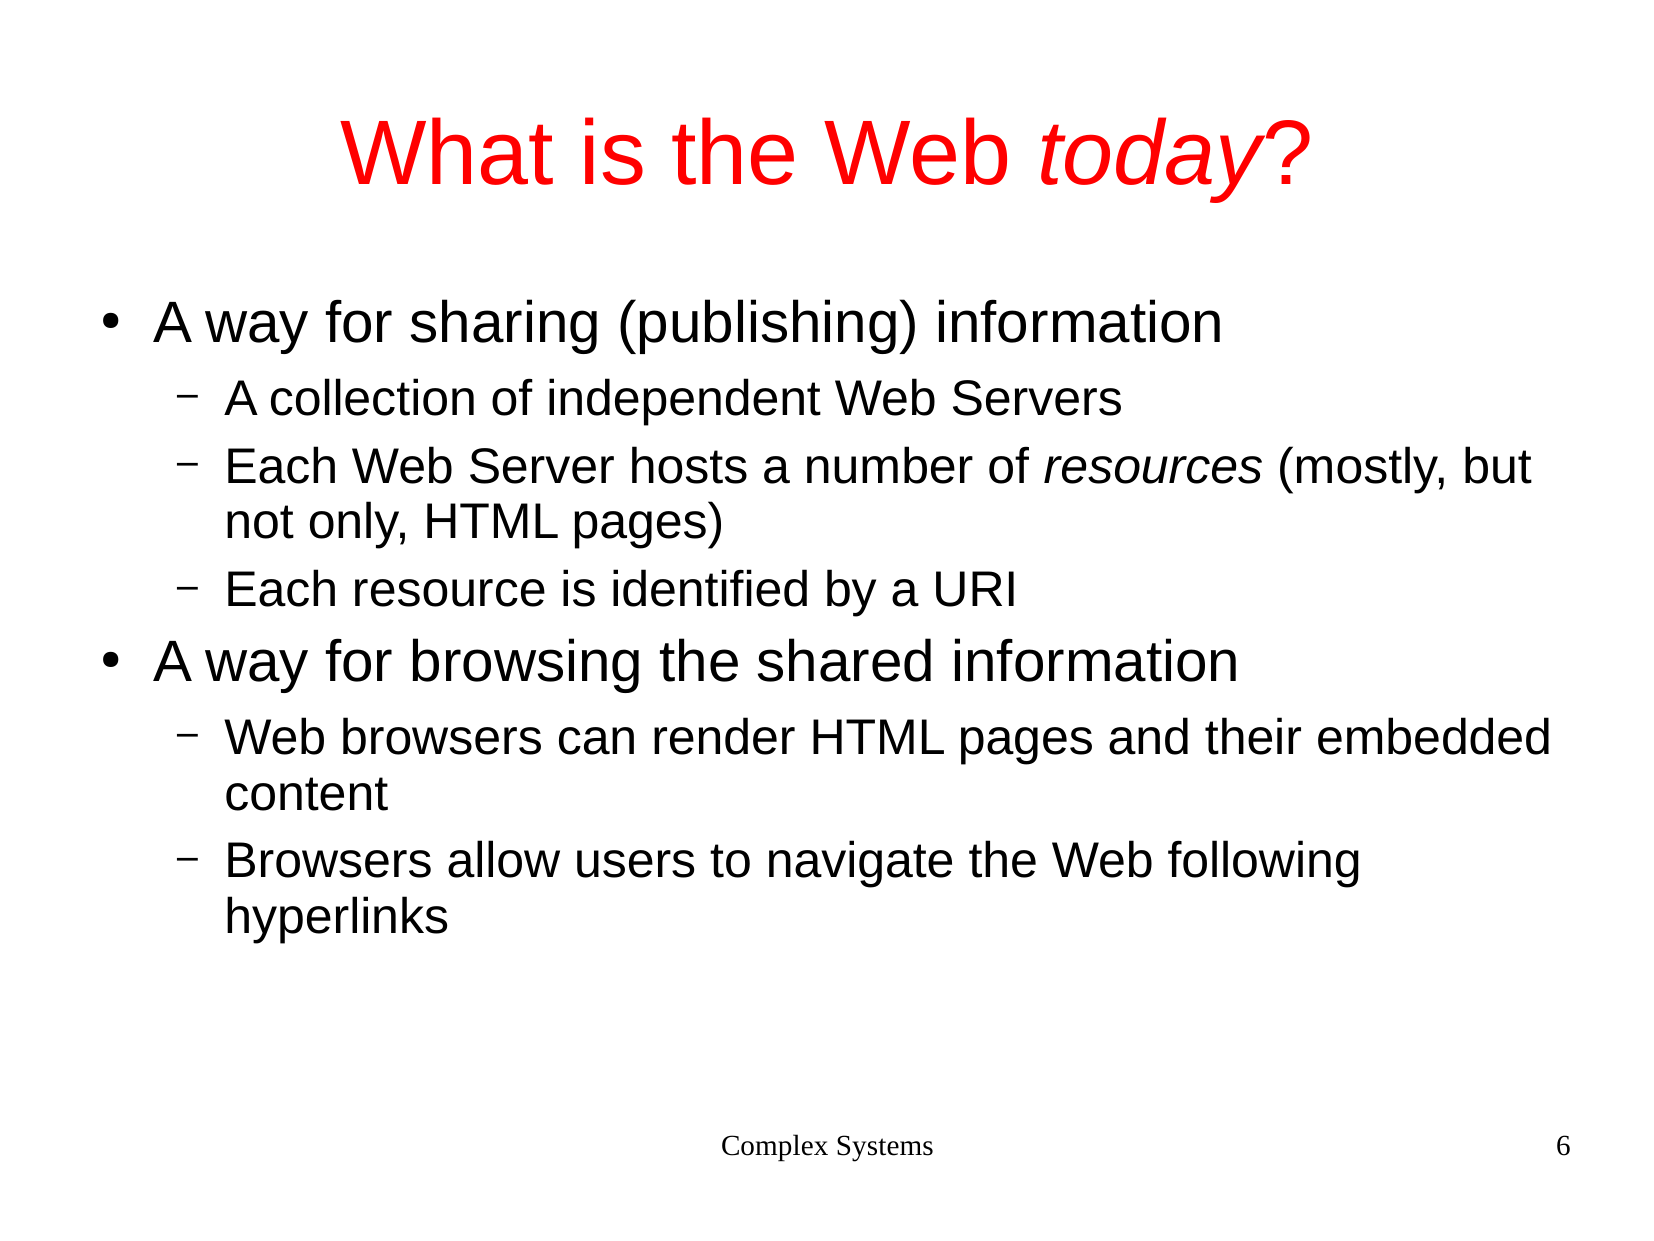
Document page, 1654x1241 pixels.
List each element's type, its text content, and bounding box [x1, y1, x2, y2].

list A way for sharing (publishing) information A collection of independent Web Servers Each Web Server hosts a number of resources (mostly, but not only, HTML pages) Each resource is identified by a URI A way for browsing the shared information Web browsers can render HTML pages and their embedded content Browsers allow users to navigate the Web following hyperlinks [82, 290, 1571, 1109]
title What is the Web today? [82, 49, 1571, 257]
